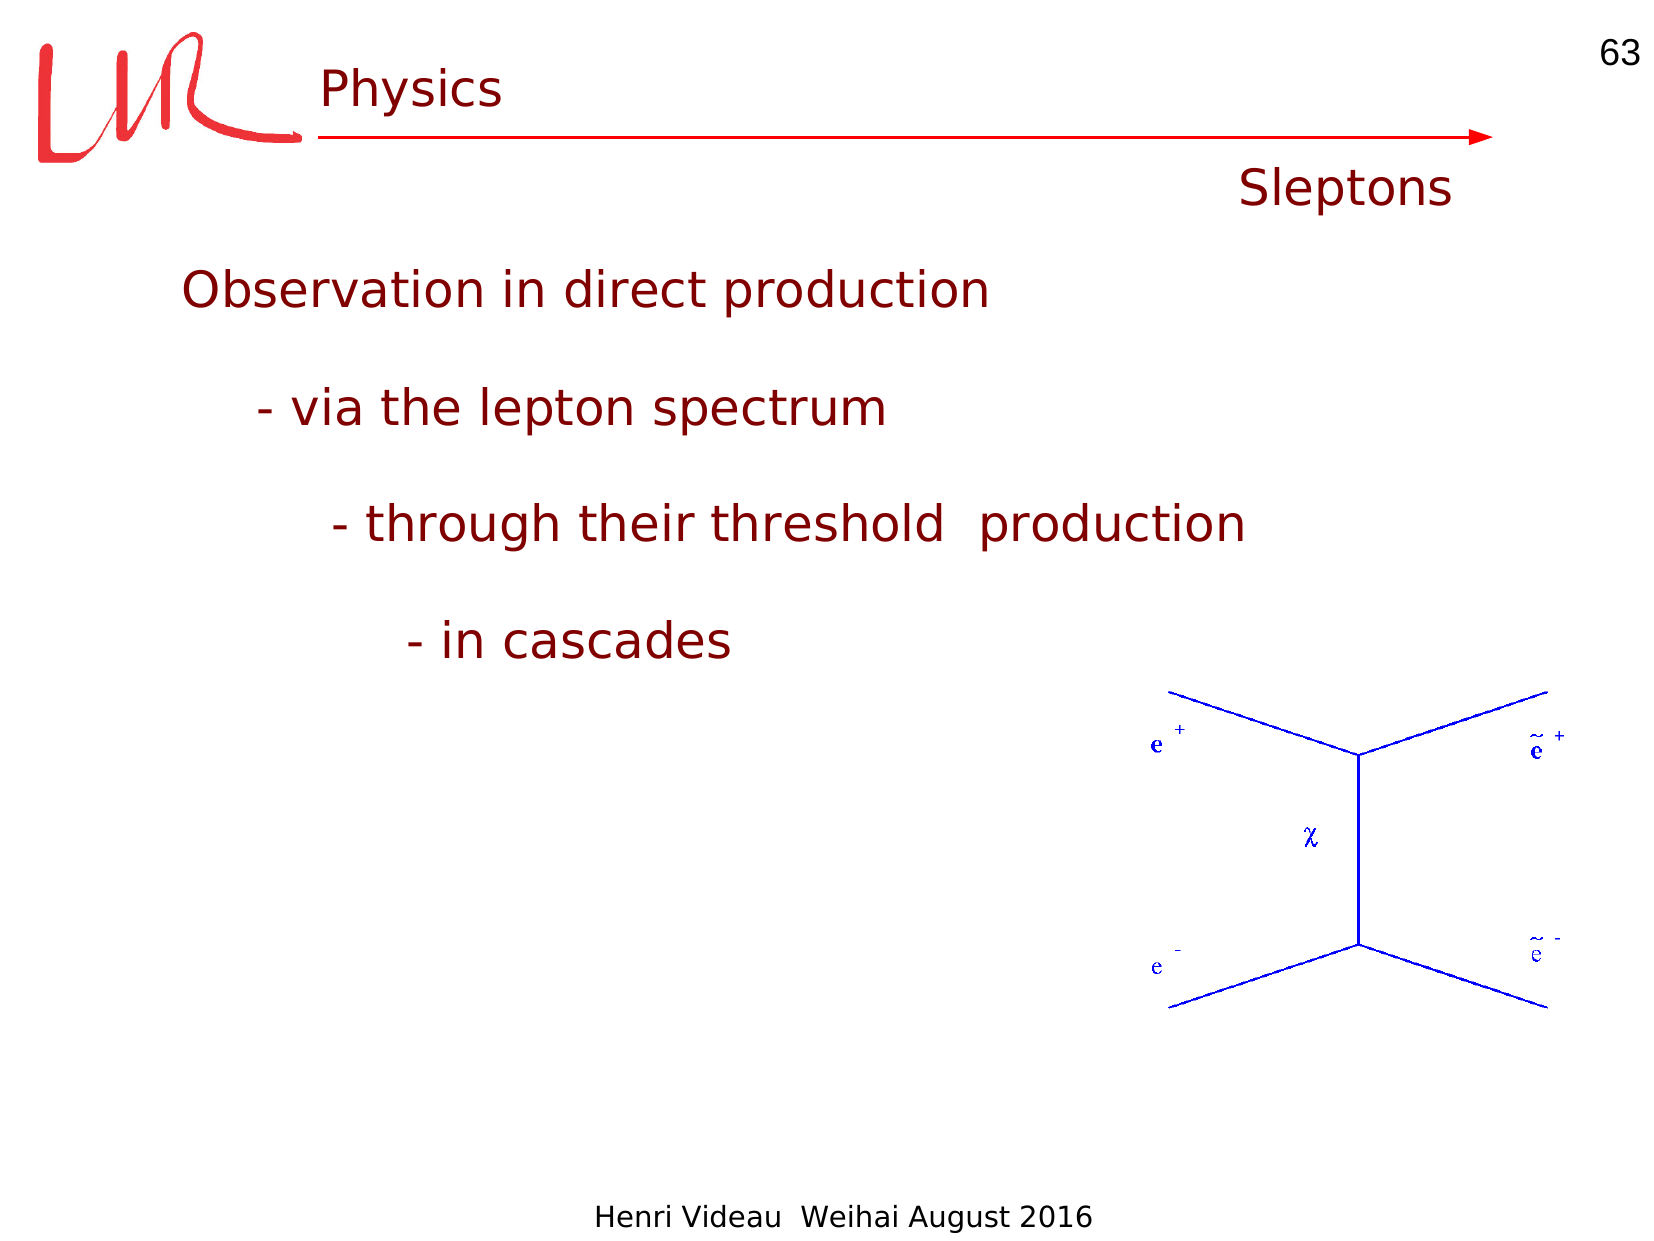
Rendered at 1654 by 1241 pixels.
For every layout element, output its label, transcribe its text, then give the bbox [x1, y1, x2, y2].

text_box Sleptons [1238, 158, 1455, 218]
picture [38, 32, 302, 163]
text_box Observation in direct production - via the lepton spectrum - through their threshold production - in cascades [181, 261, 1609, 672]
picture [1139, 672, 1601, 1027]
